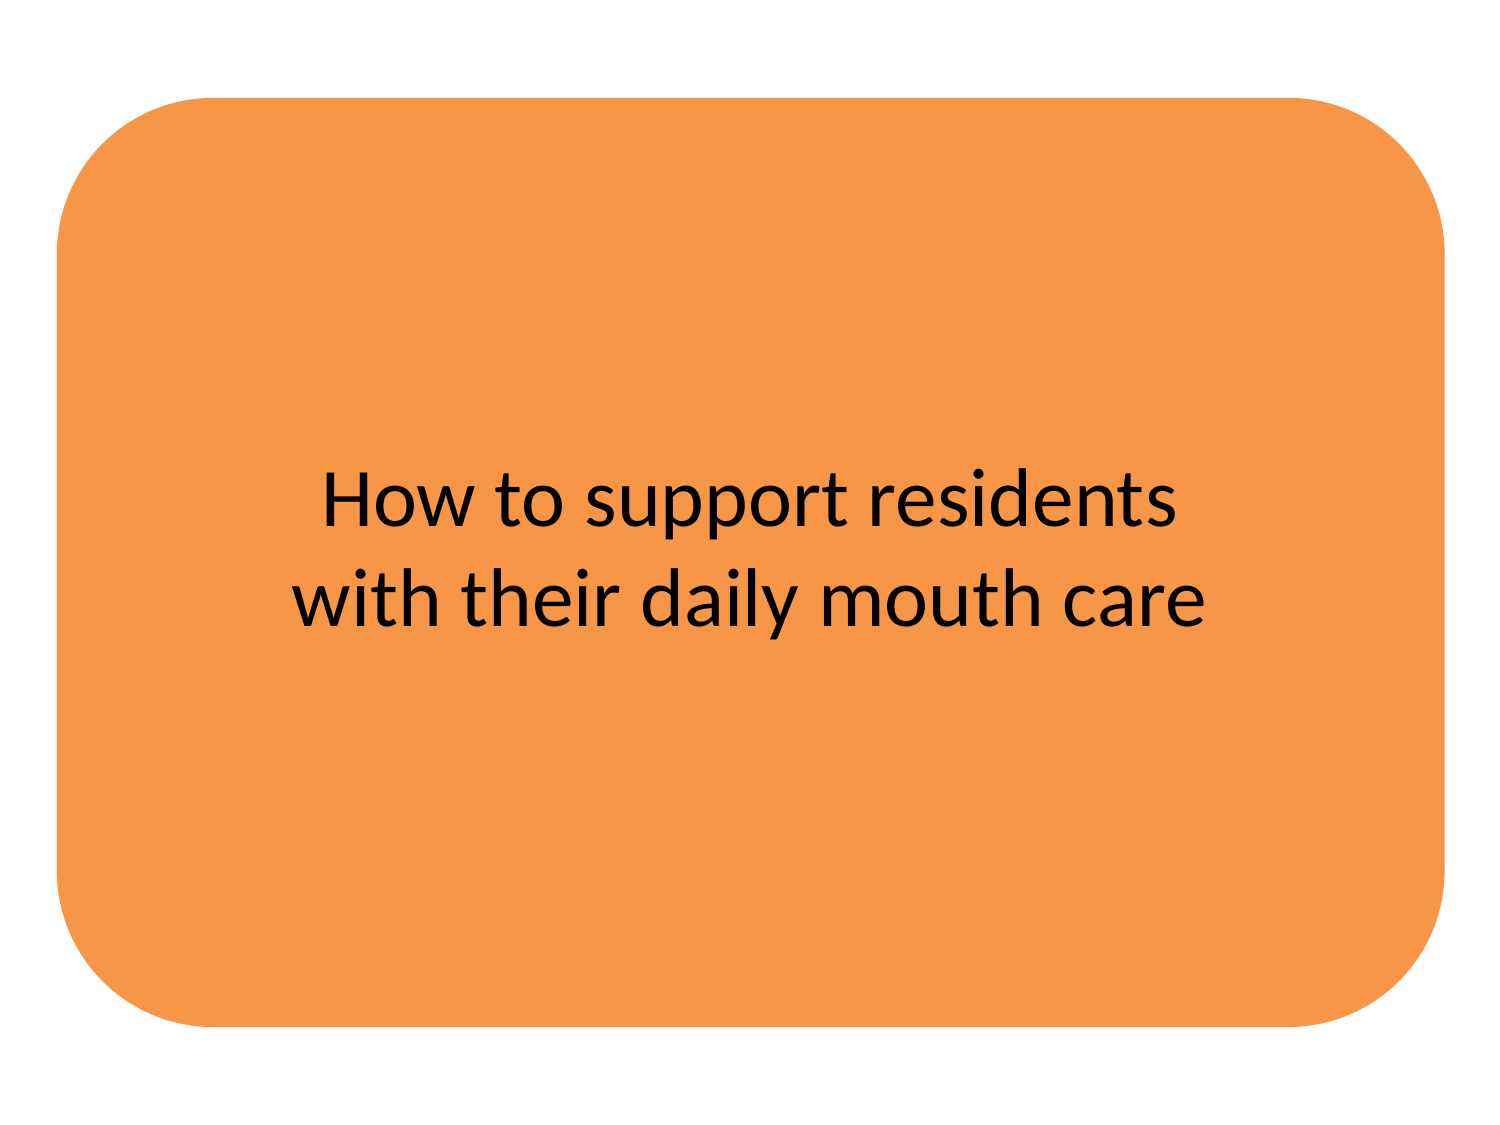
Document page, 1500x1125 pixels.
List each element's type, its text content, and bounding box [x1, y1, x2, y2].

list How to support residents with their daily mouth care [271, 435, 1229, 653]
text_box [58, 99, 1443, 1025]
